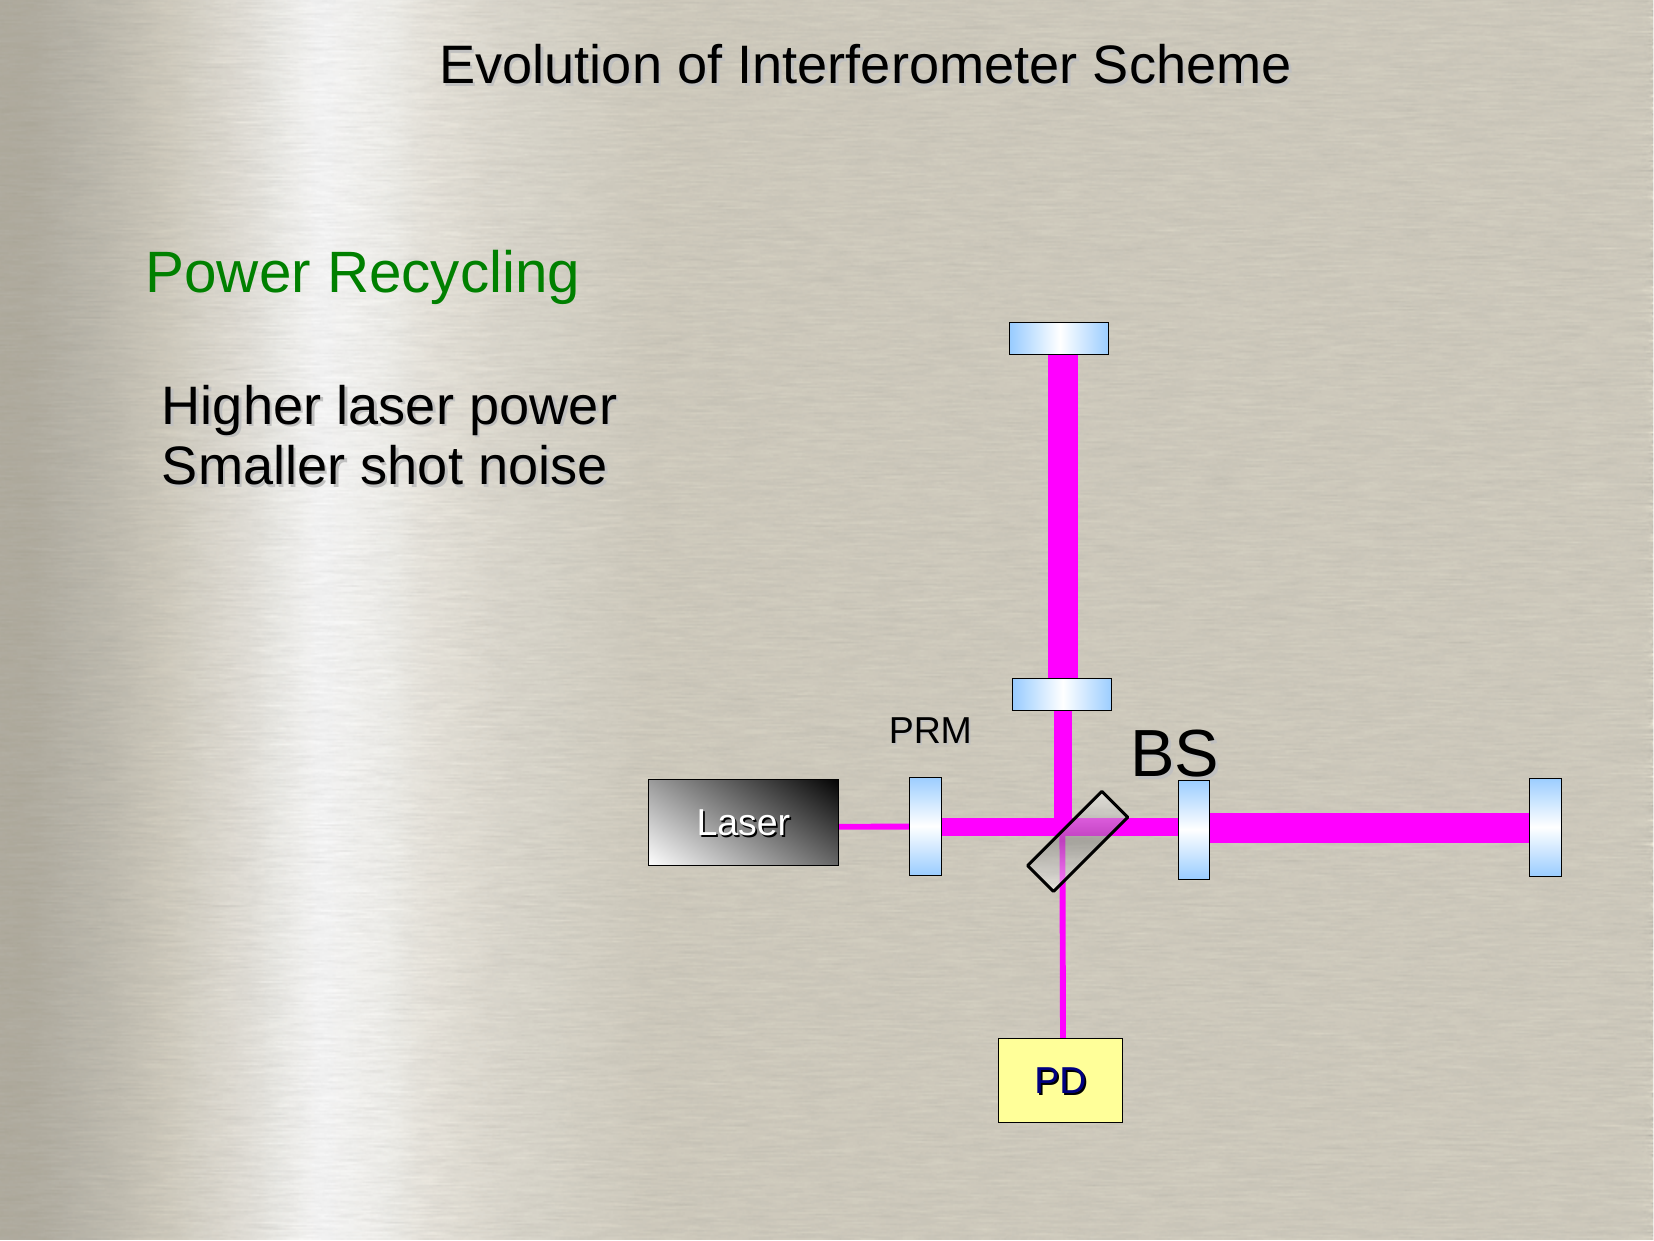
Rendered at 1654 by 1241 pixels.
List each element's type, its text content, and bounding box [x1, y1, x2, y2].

text_box Higher laser power Smaller shot noise [147, 367, 624, 504]
text_box BS [1115, 708, 1235, 799]
text_box [909, 777, 942, 876]
text_box PD [998, 1038, 1123, 1123]
text_box [1012, 678, 1112, 711]
text_box [1027, 791, 1128, 892]
picture [0, 0, 1654, 1240]
text_box PRM [874, 702, 988, 760]
text_box [1009, 322, 1109, 355]
text_box Evolution of Interferometer Scheme [424, 27, 1293, 103]
text_box [1178, 780, 1210, 880]
text_box Laser [648, 779, 839, 866]
text_box Power Recycling [130, 232, 595, 312]
text_box [1529, 778, 1562, 877]
